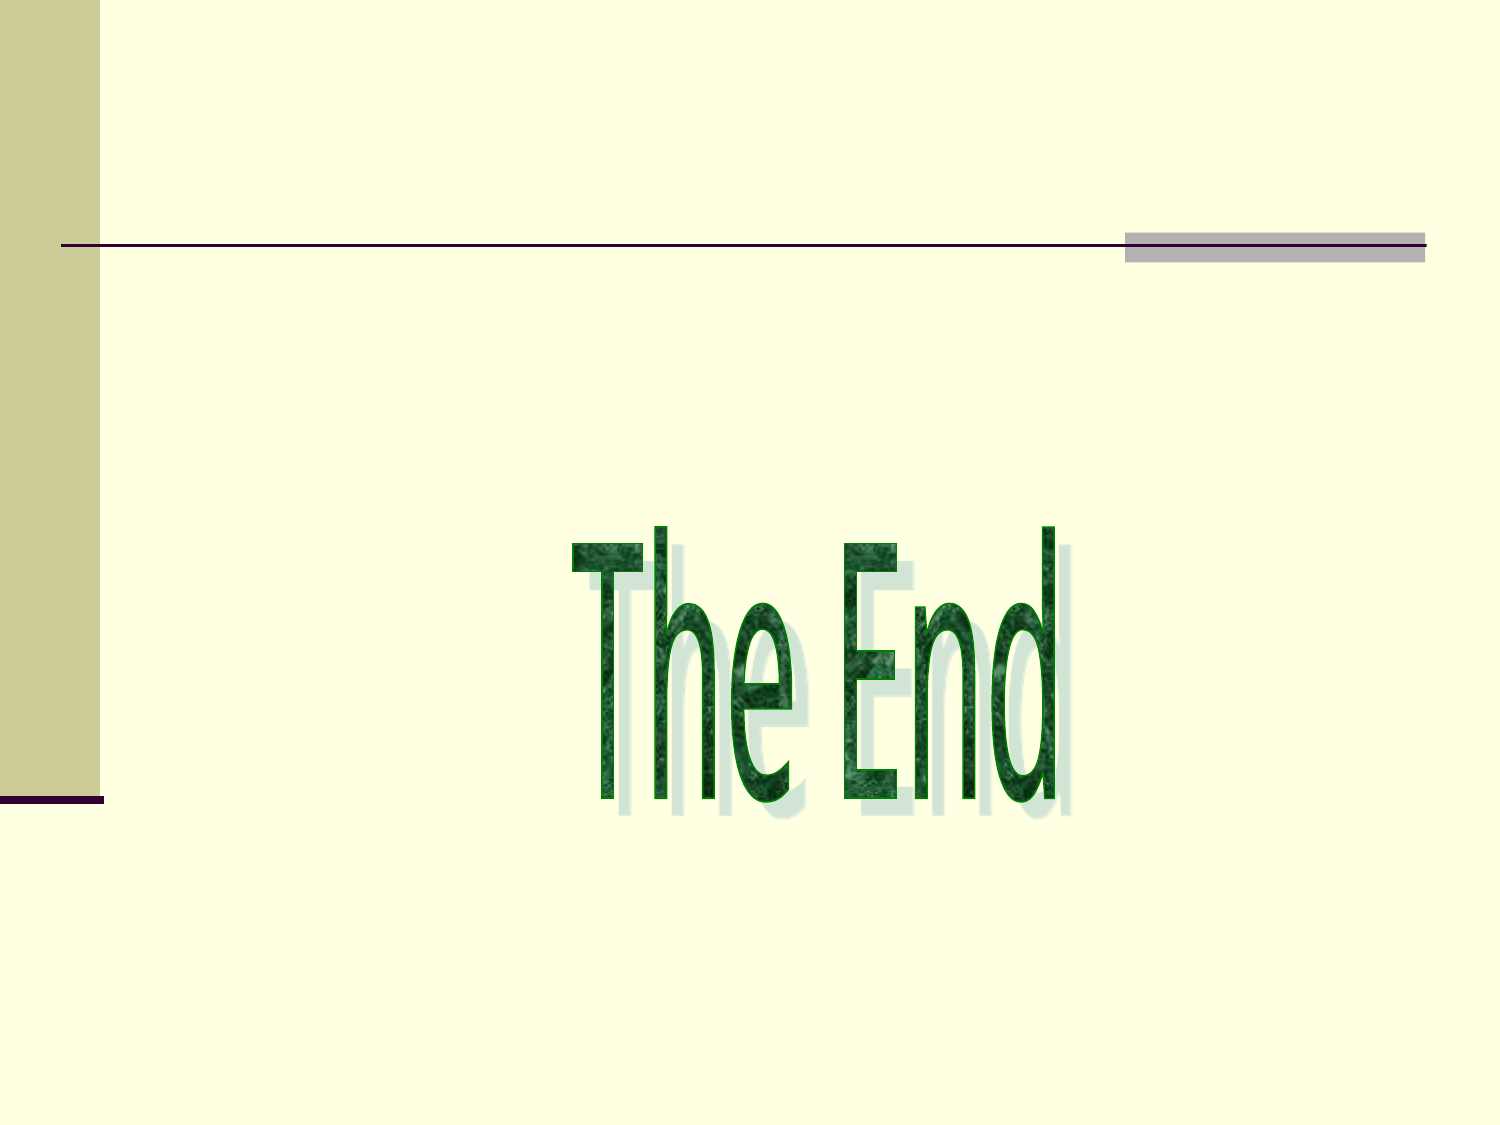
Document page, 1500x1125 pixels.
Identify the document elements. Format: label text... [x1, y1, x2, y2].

text_box The End [731, 603, 792, 802]
text_box The End [572, 543, 643, 799]
text_box The End [992, 527, 1055, 802]
text_box The End [844, 543, 897, 799]
text_box The End [915, 603, 975, 799]
list [150, 262, 1426, 1006]
text_box The End [655, 527, 715, 799]
